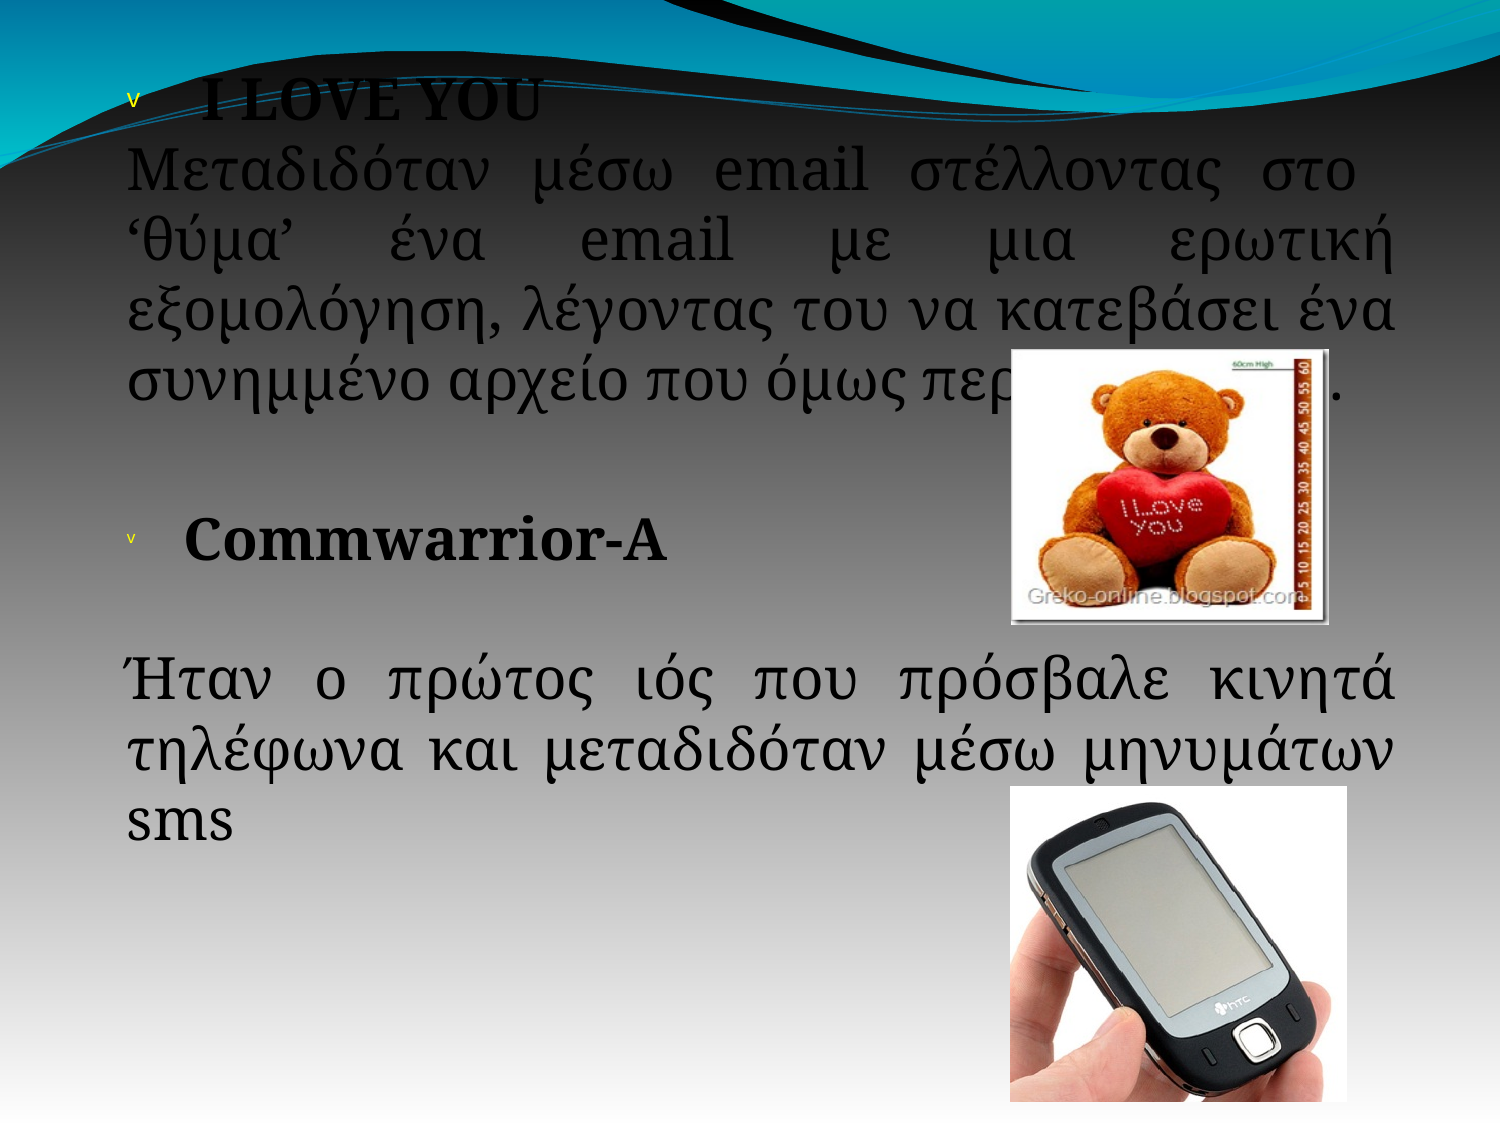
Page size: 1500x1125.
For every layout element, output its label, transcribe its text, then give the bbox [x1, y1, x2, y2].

text_box I LOVE YOU Μεταδιδόταν μέσω email στέλλοντας στο ‘θύμα’ ένα email με μια ερωτική εξομολόγηση, λέγοντας του να κατεβάσει ένα συνημμένο αρχείο που όμως περιείχε τον ιό. Commwarrior-A Ήταν ο πρώτος ιός που πρόσβαλε κινητά τηλέφωνα και μεταδιδόταν μέσω μηνυμάτων sms [112, 54, 1412, 905]
picture [1010, 786, 1347, 1102]
picture [1011, 349, 1329, 625]
